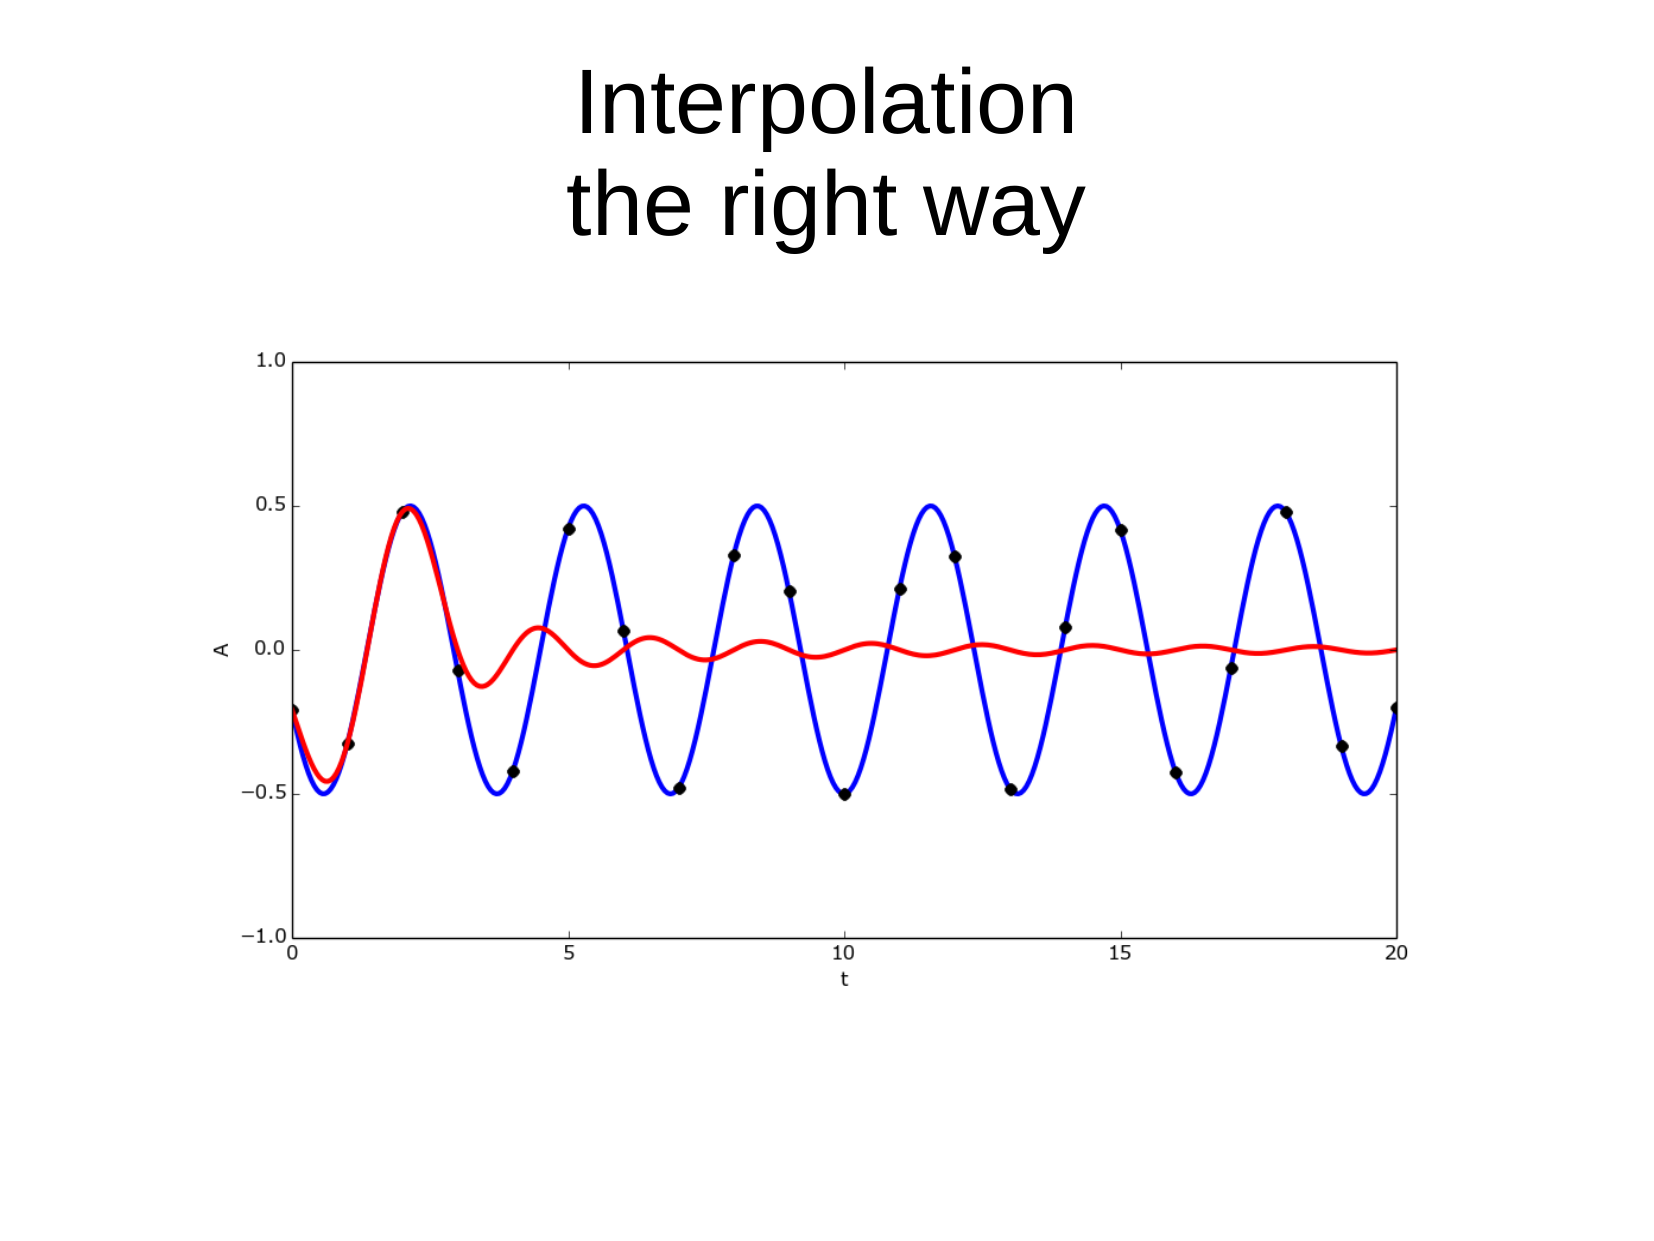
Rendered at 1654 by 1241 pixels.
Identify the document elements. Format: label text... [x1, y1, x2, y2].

title Interpolation the right way [82, 49, 1571, 257]
picture [114, 290, 1539, 1010]
